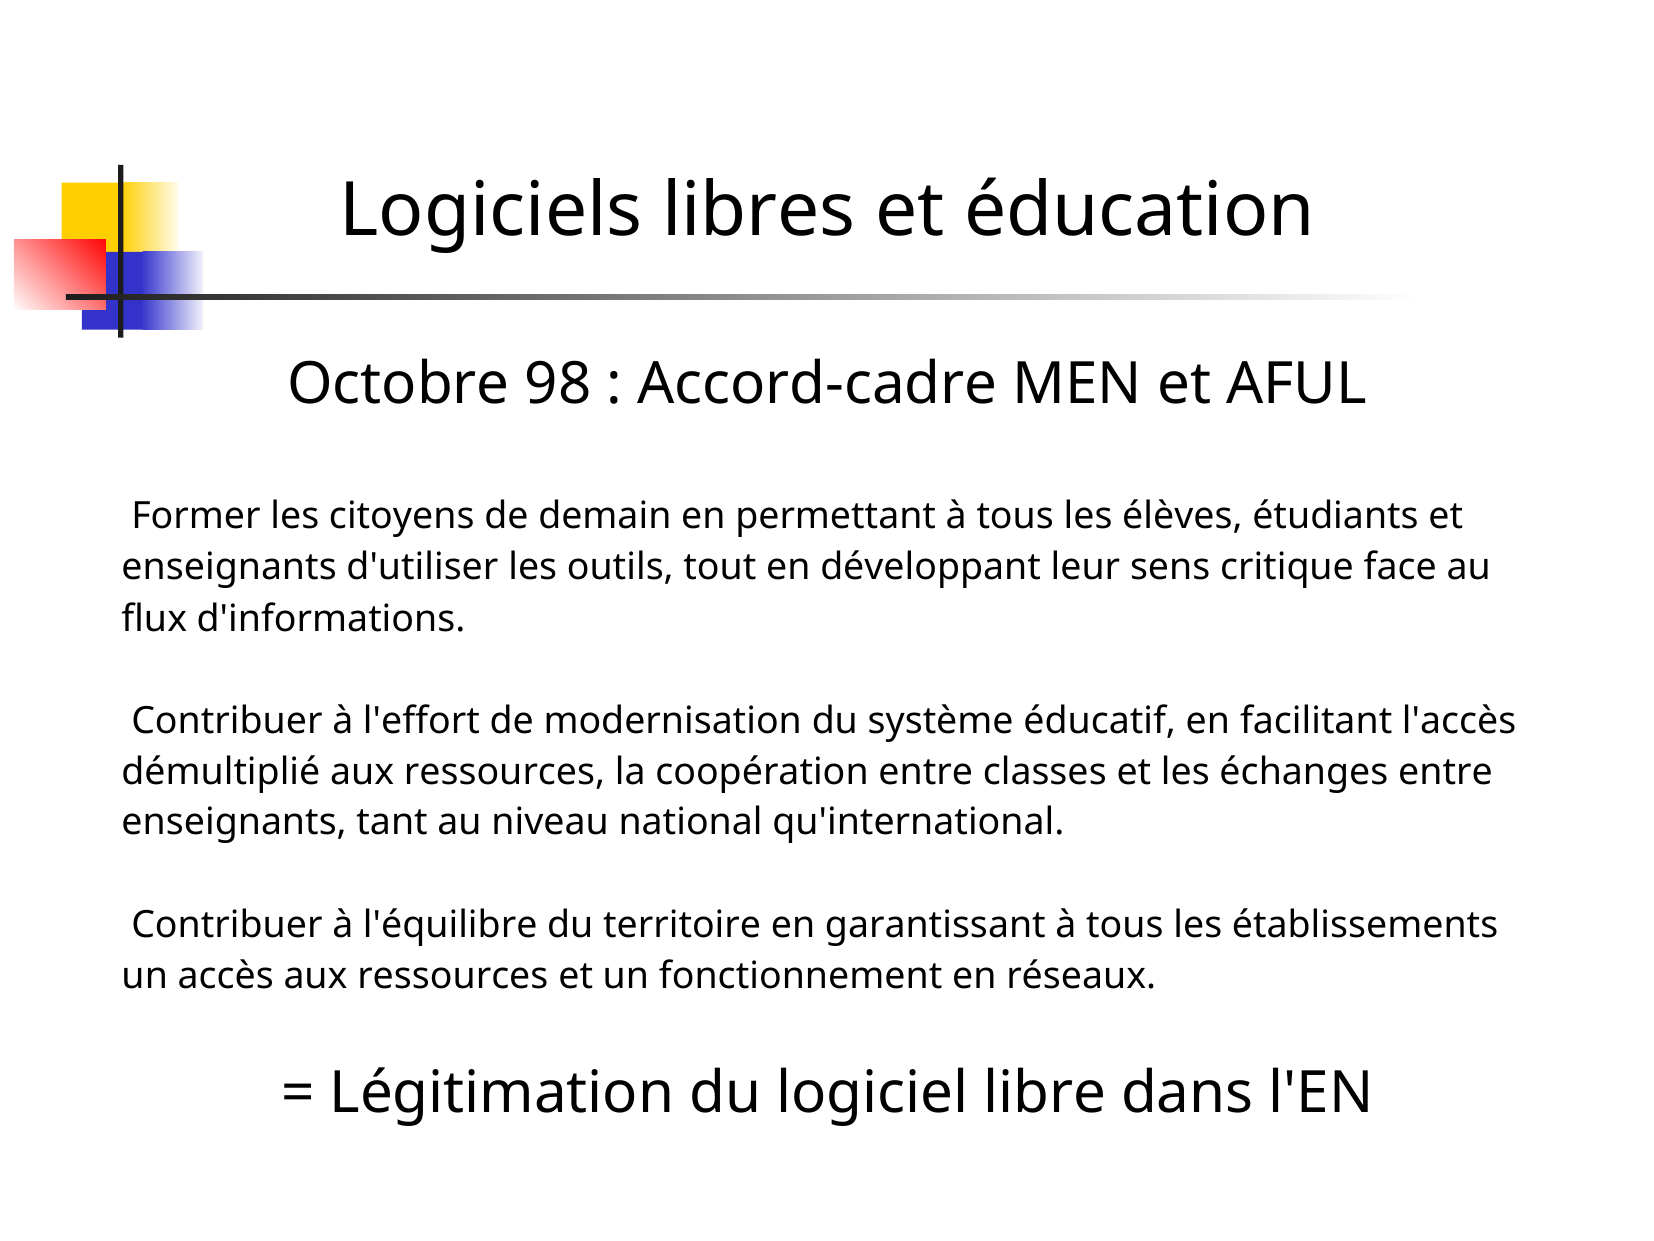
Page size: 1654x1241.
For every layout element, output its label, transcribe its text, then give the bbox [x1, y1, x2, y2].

title Logiciels libres et éducation [121, 102, 1534, 311]
subtitle Octobre 98 : Accord-cadre MEN et AFUL Former les citoyens de demain en permettant à tous les élèves, étudiants et enseignants d'utiliser les outils, tout en développant leur sens critique face au flux d'informations. Contribuer à l'effort de modernisation du système éducatif, en facilitant l'accès démultiplié aux ressources, la coopération entre classes et les échanges entre enseignants, tant au niveau national qu'international. Contribuer à l'équilibre du territoire en garantissant à tous les établissements un accès aux ressources et un fonctionnement en réseaux. = Légitimation du logiciel libre dans l'EN [121, 344, 1534, 1127]
